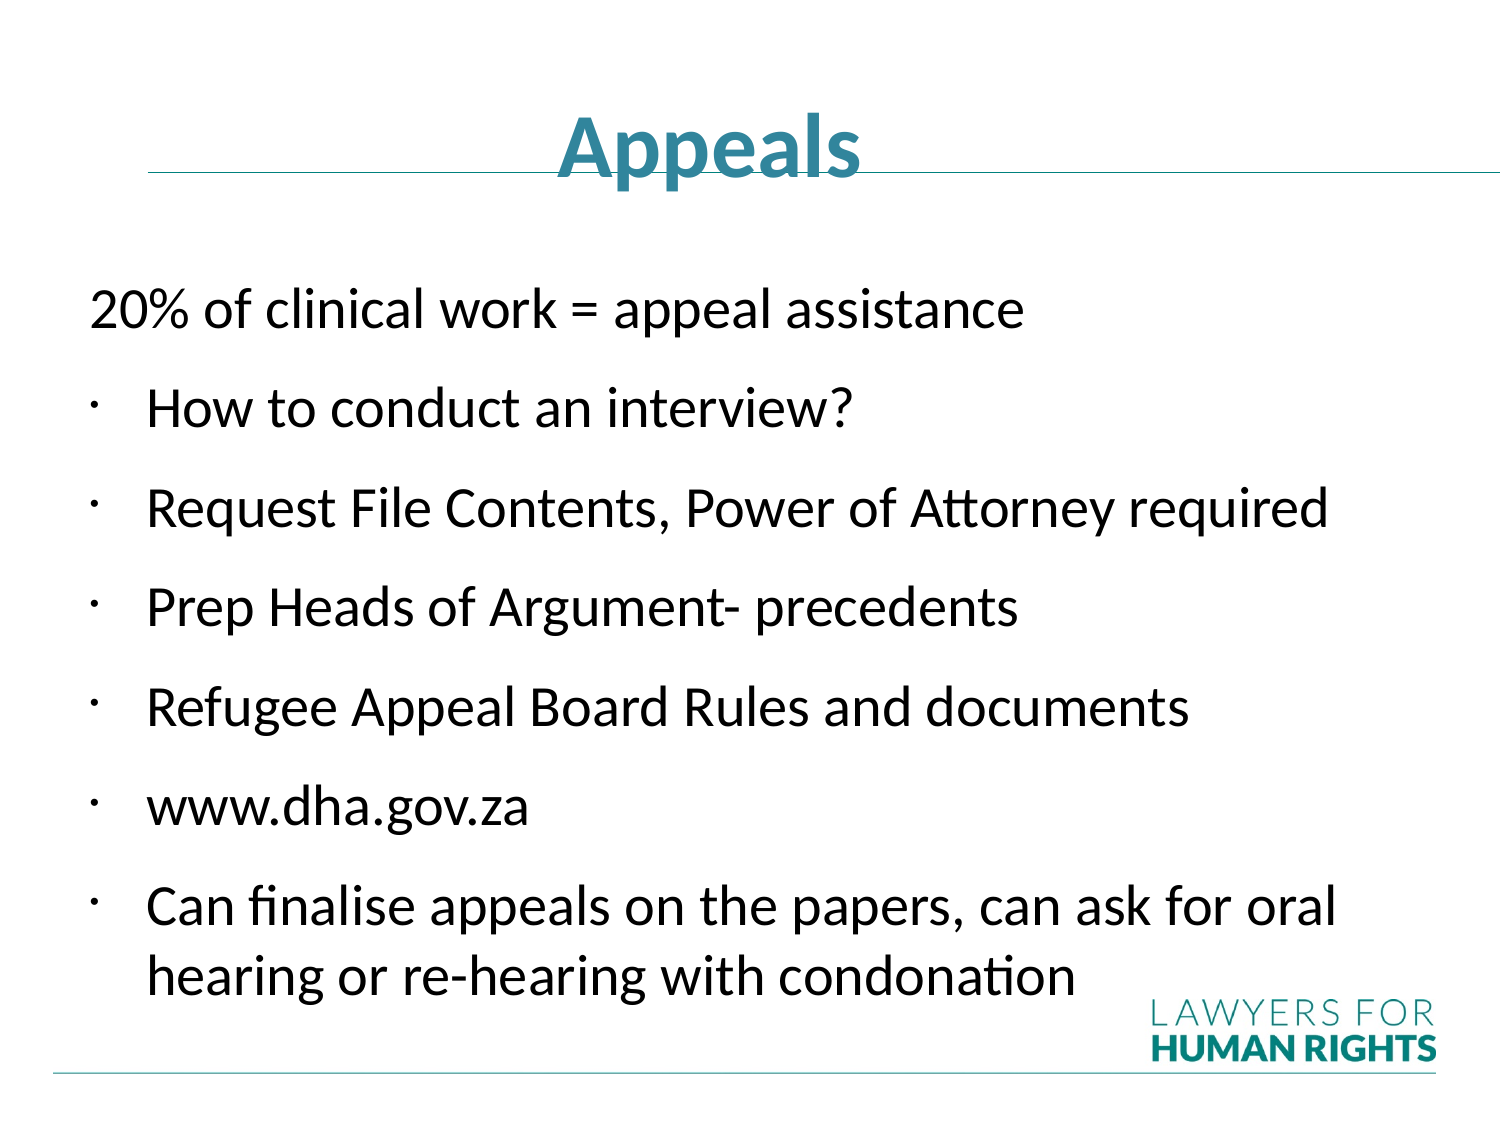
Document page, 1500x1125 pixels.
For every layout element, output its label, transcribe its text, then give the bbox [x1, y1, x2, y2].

title Appeals [123, 78, 1296, 197]
picture [53, 999, 1436, 1074]
list 20% of clinical work = appeal assistance How to conduct an interview? Request File Contents, Power of Attorney required Prep Heads of Argument- precedents Refugee Appeal Board Rules and documents www.dha.gov.za Can finalise appeals on the papers, can ask for oral hearing or re-hearing with condonation [75, 262, 1425, 1035]
